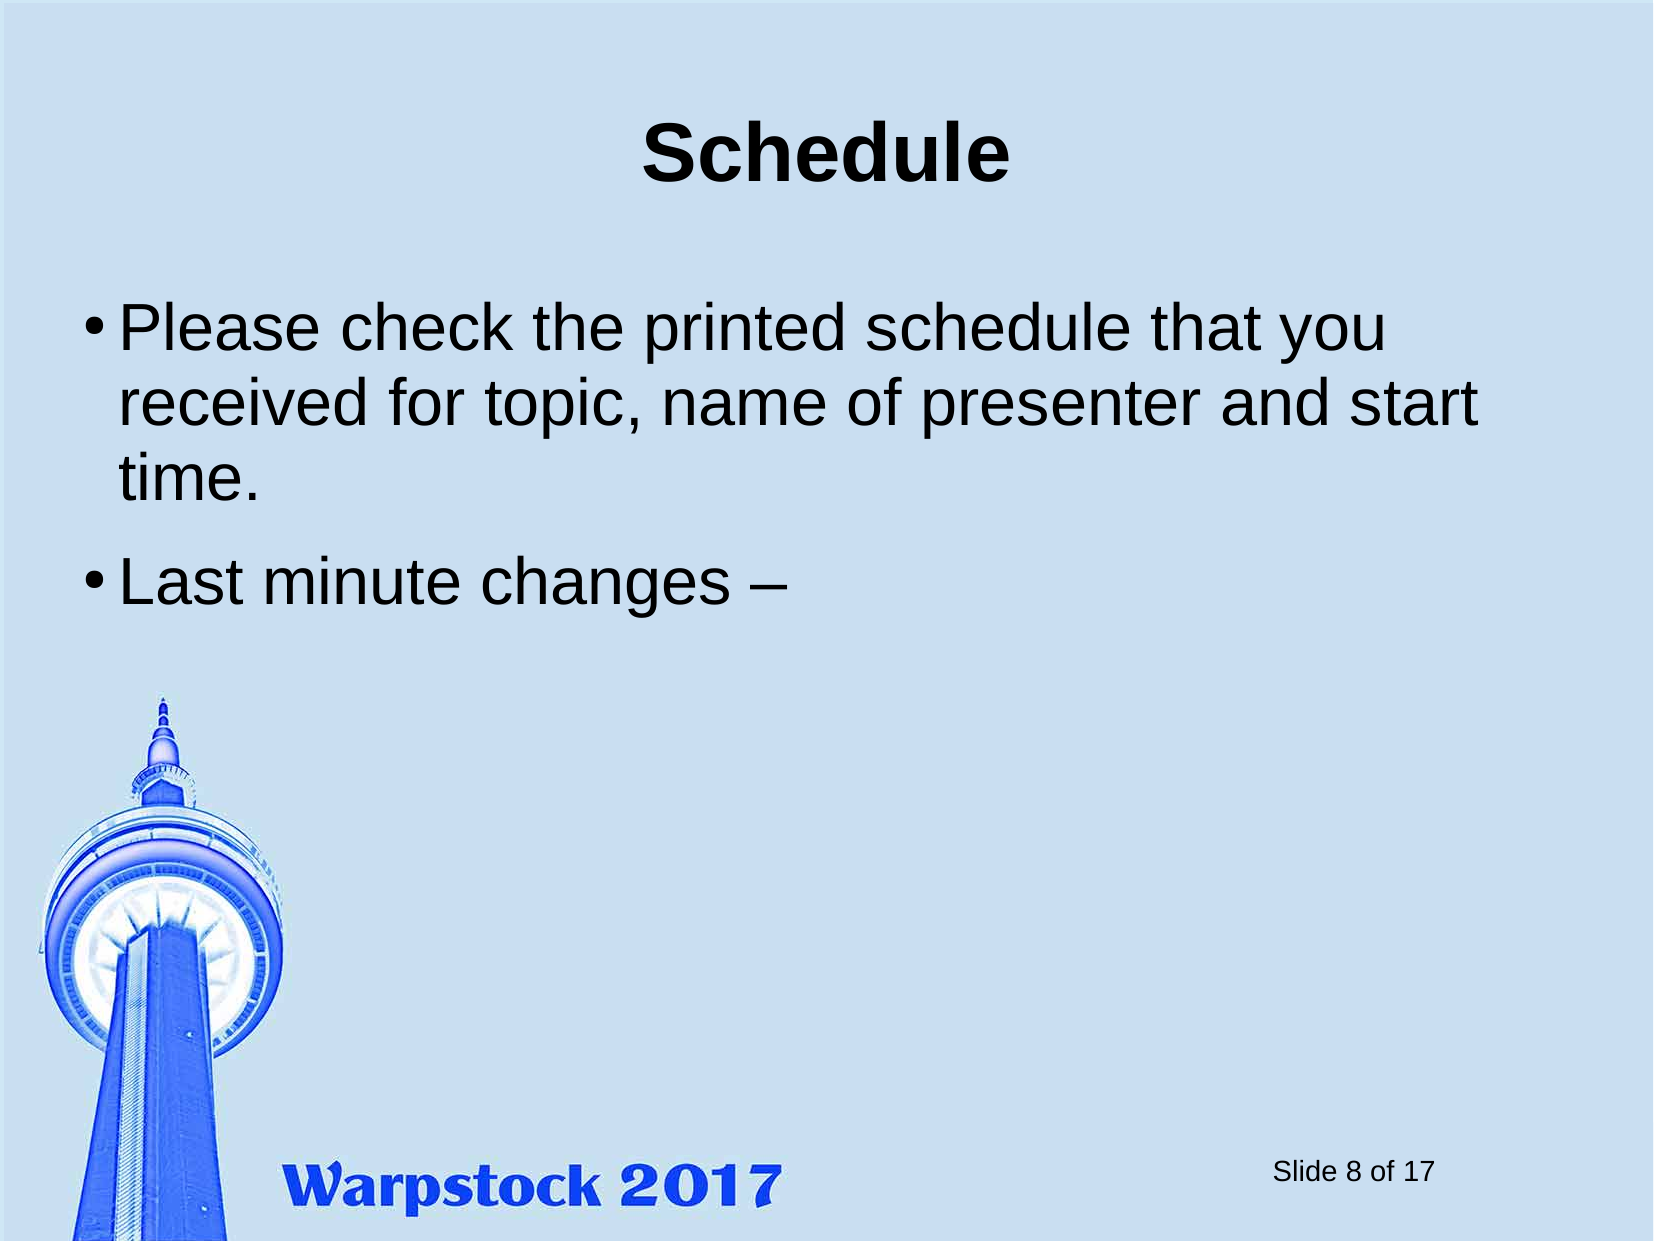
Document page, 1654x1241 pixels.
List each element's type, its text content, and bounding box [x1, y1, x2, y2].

list Please check the printed schedule that you received for topic, name of presenter and start time. Last minute changes – [82, 290, 1571, 1010]
picture [4, 3, 1654, 1241]
title Schedule [82, 49, 1571, 257]
